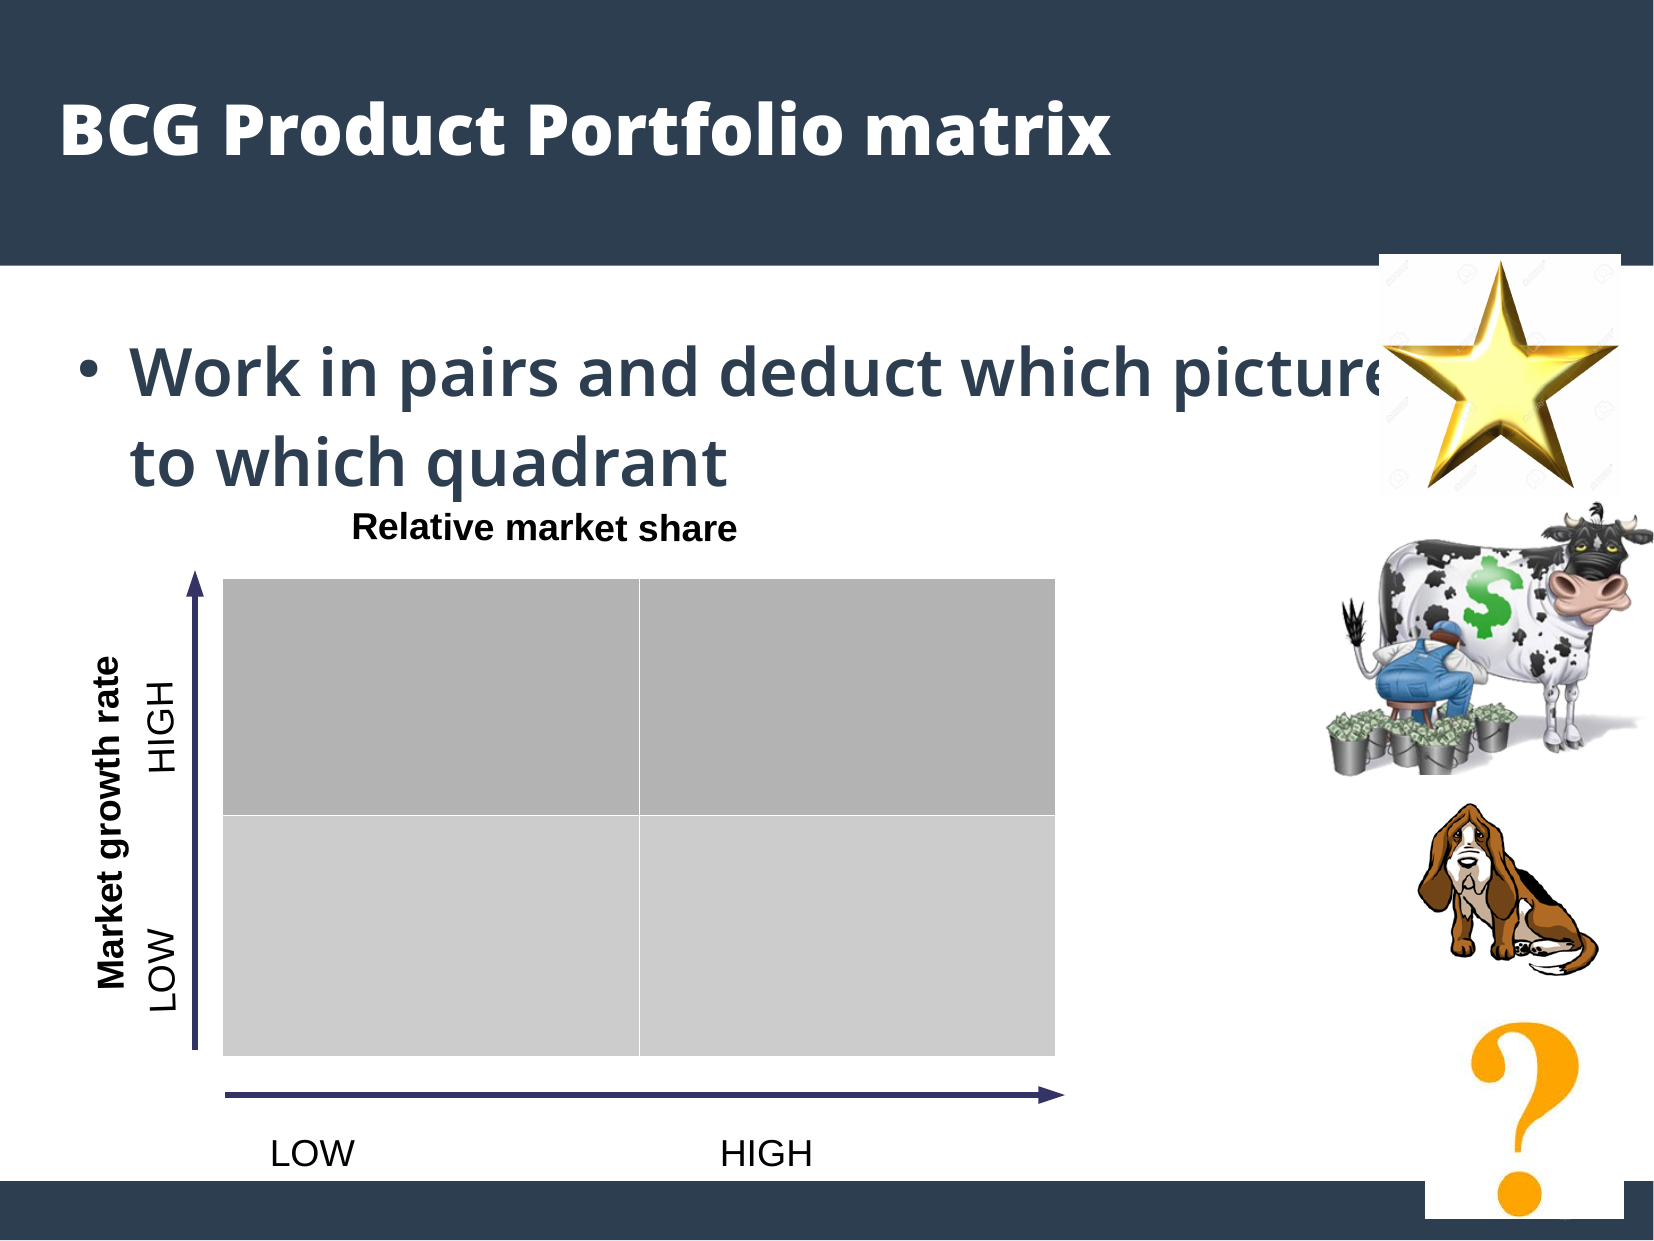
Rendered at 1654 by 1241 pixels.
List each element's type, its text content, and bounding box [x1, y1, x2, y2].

table_header [223, 579, 639, 815]
text_box LOW [255, 1125, 496, 1182]
table_header [640, 579, 1055, 815]
text_box HIGH [705, 1125, 829, 1182]
title BCG Product Portfolio matrix [59, 49, 1595, 207]
text_box Relative market share [336, 497, 799, 578]
table_cell [223, 816, 639, 1056]
text_box LOW [127, 789, 192, 1030]
picture [1425, 1019, 1624, 1219]
picture [1320, 254, 1654, 991]
text_box Market growth rate [75, 630, 151, 1007]
list Work in pairs and deduct which picture goes to which quadrant [59, 324, 1595, 1152]
table_cell [640, 816, 1055, 1056]
text_box HIGH [130, 665, 191, 790]
